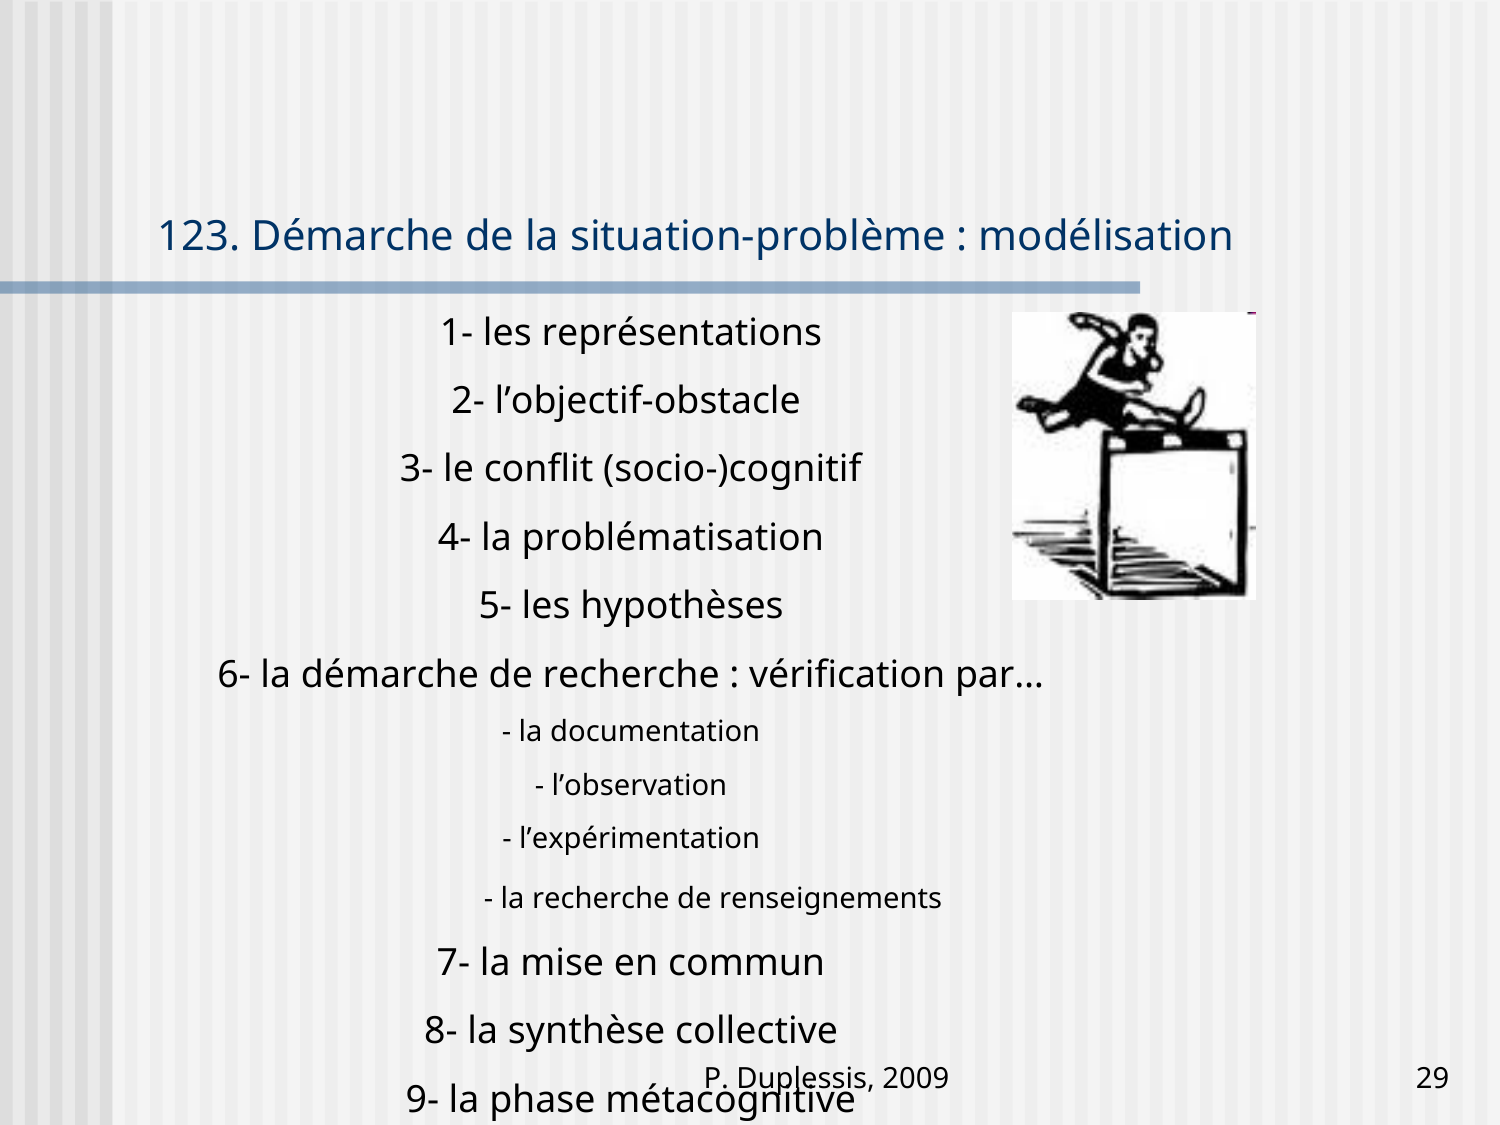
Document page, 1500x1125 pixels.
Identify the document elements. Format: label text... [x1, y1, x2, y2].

picture [1138, 312, 1256, 601]
title 123. Démarche de la situation-problème : modélisation [142, 200, 1482, 267]
text_box 1- les représentations 2- l’objectif-obstacle 3- le conflit (socio-)cognitif 4- la problématisation 5- les hypothèses 6- la démarche de recherche : vérification par… la documentation - l’observation - l’expérimentation - la recherche de renseignements 7- la mise en commun 8- la synthèse collective 9- la phase métacognitive [124, 299, 1138, 1125]
